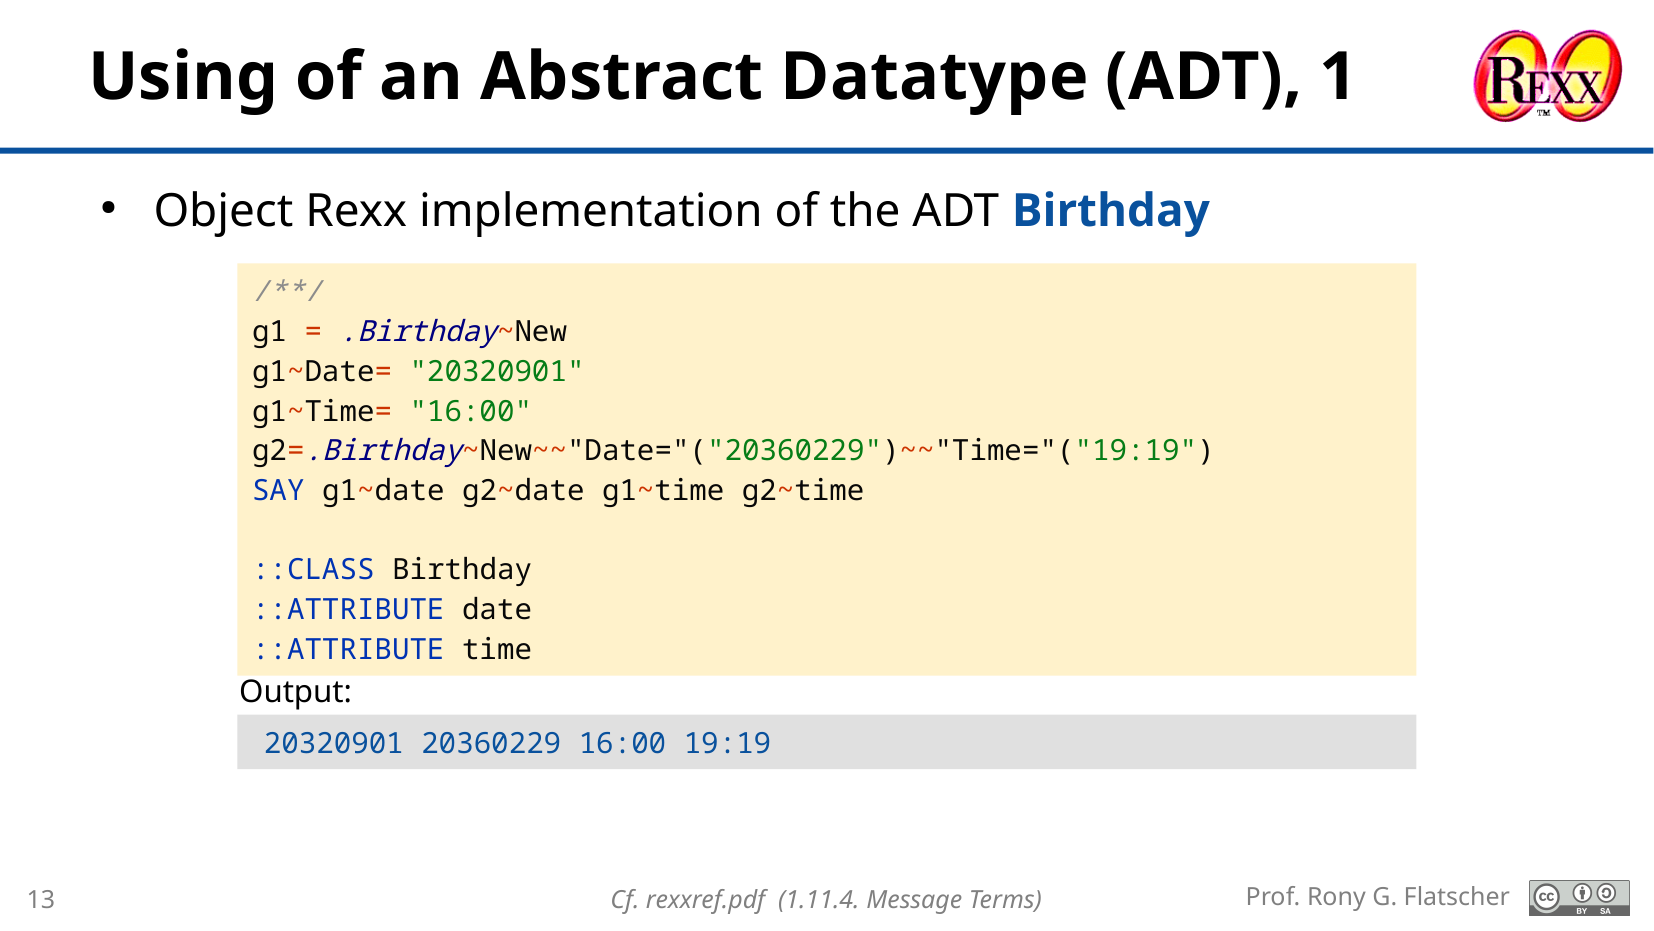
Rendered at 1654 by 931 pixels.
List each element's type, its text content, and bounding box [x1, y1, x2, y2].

text_box Cf. rexxref.pdf (1.11.4. Message Terms) [0, 874, 1654, 922]
text_box 20320901 20360229 16:00 19:19 [237, 714, 1417, 768]
list Object Rexx implementation of the ADT Birthday [82, 177, 1571, 857]
text_box Output: [224, 661, 390, 718]
title Using of an Abstract Datatype (ADT), 1 [29, 0, 1654, 148]
text_box /**/ g1 = .Birthday~New g1~Date= "20320901" g1~Time= "16:00" g2=.Birthday~New~~"Date="("20360229")~~"Time="("19:19") SAY g1~date g2~date g1~time g2~time ::CLASS Birthday ::ATTRIBUTE date ::ATTRIBUTE time [237, 263, 1417, 658]
